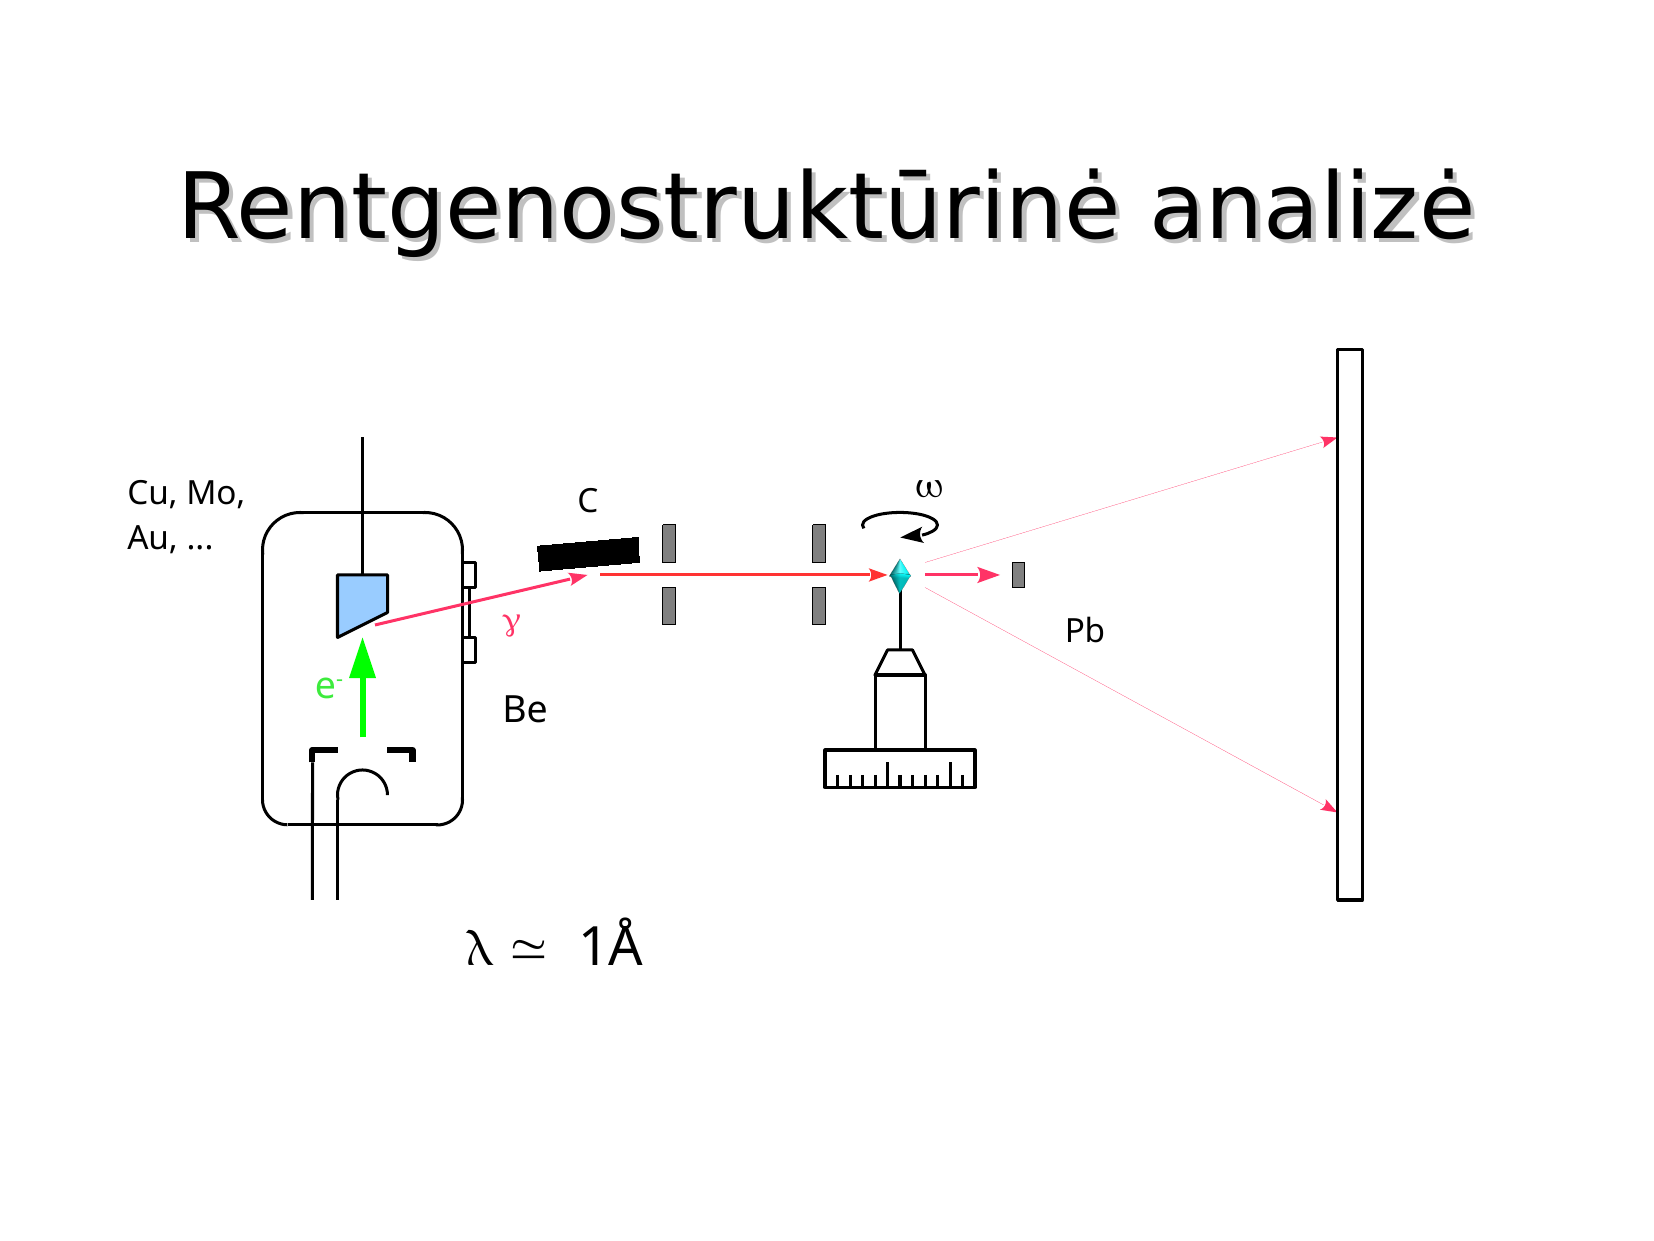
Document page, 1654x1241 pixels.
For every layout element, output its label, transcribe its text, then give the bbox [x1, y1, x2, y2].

text_box [337, 574, 388, 638]
text_box [1013, 563, 1025, 587]
text_box Pb [1050, 600, 1126, 656]
text_box  [900, 463, 976, 526]
text_box  ≃ 1Å [450, 900, 671, 984]
text_box [812, 524, 826, 563]
text_box [662, 524, 676, 563]
text_box  [487, 600, 563, 656]
text_box e- [300, 651, 376, 713]
title Rentgenostruktūrinė analizė [121, 102, 1534, 311]
text_box [813, 587, 825, 625]
text_box Be [487, 675, 601, 736]
text_box C [562, 469, 638, 525]
text_box [662, 587, 676, 625]
text_box [537, 537, 640, 572]
text_box Cu, Mo, Au, ... [112, 461, 350, 557]
